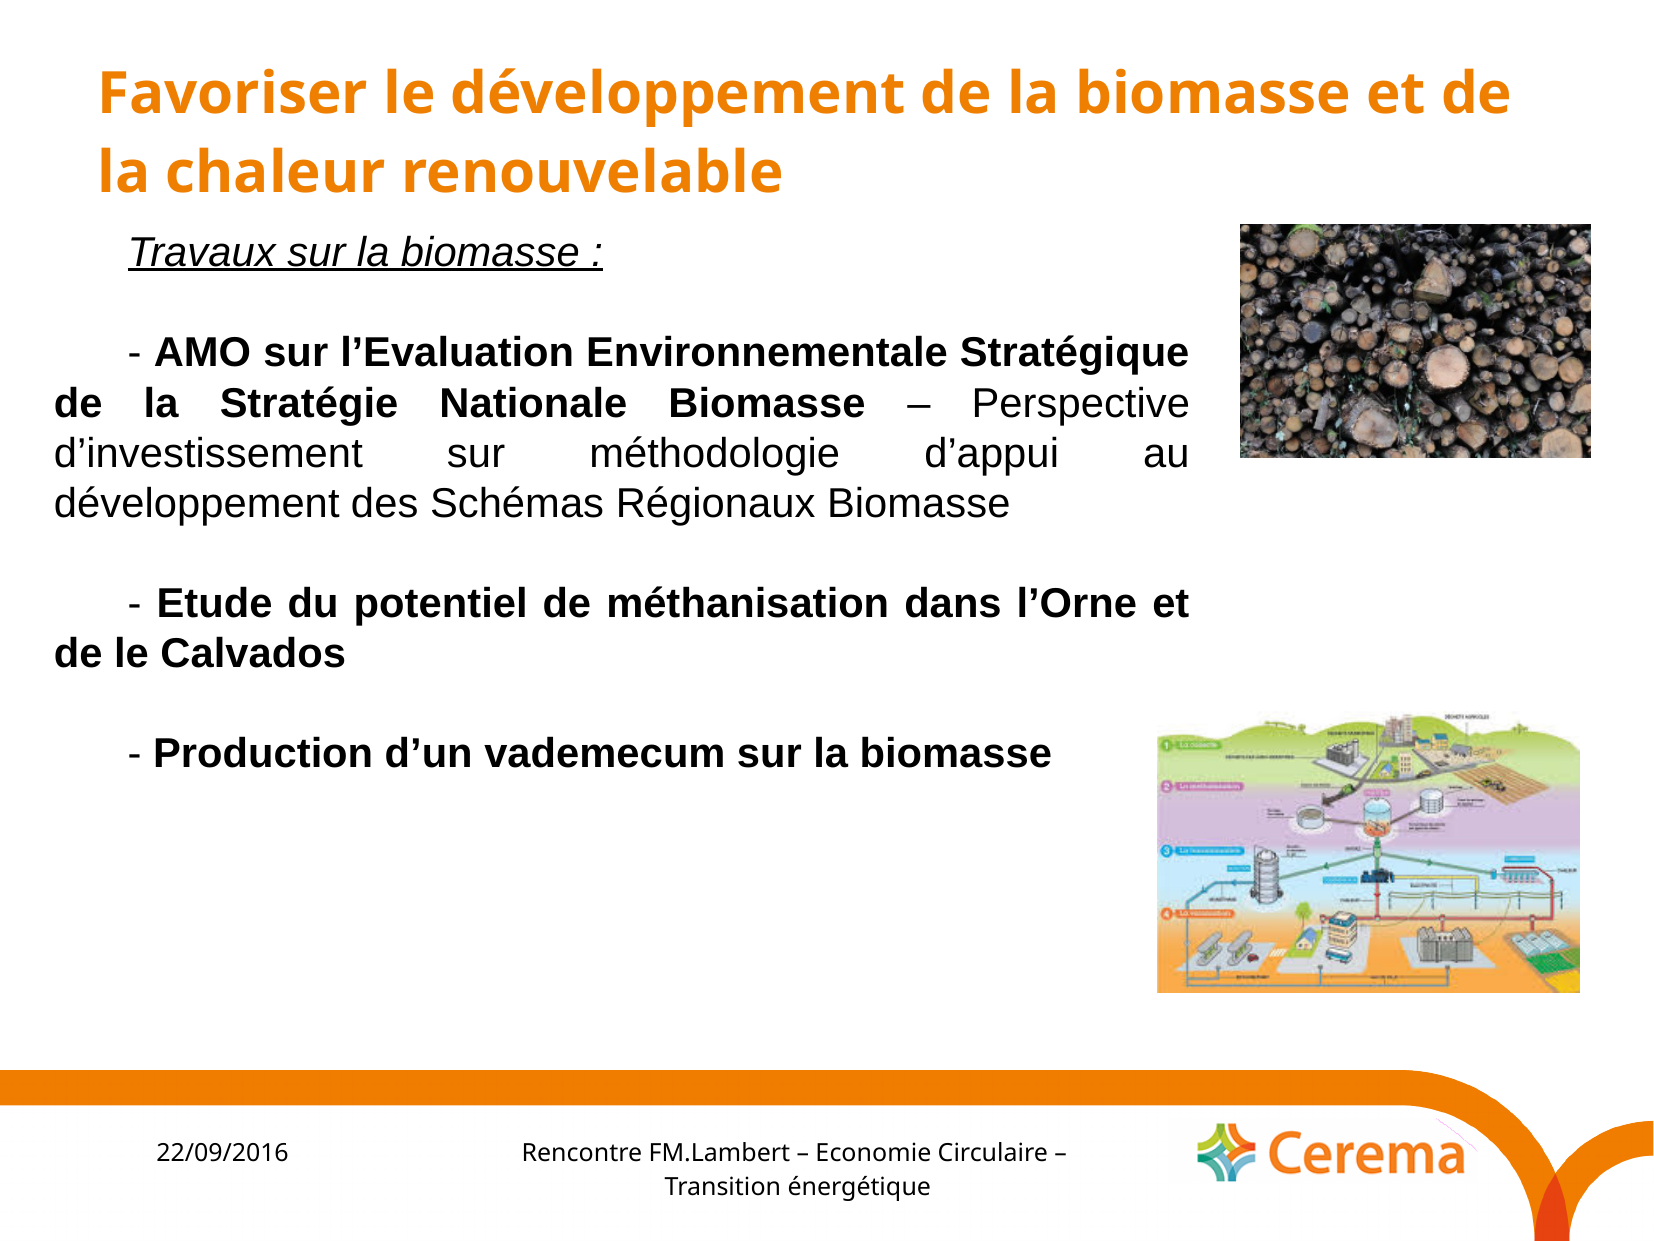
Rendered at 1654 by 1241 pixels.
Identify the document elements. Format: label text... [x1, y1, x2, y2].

picture [1240, 224, 1591, 458]
text_box Travaux sur la biomasse : - AMO sur l’Evaluation Environnementale Stratégique de la Stratégie Nationale Biomasse – Perspective d’investissement sur méthodologie d’appui au développement des Schémas Régionaux Biomasse - Etude du potentiel de méthanisation dans l’Orne et de le Calvados - Production d’un vademecum sur la biomasse [39, 212, 1205, 829]
text_box Favoriser le développement de la biomasse et de la chaleur renouvelable [82, 43, 1571, 189]
picture [1157, 699, 1580, 993]
picture [0, 1070, 1654, 1241]
